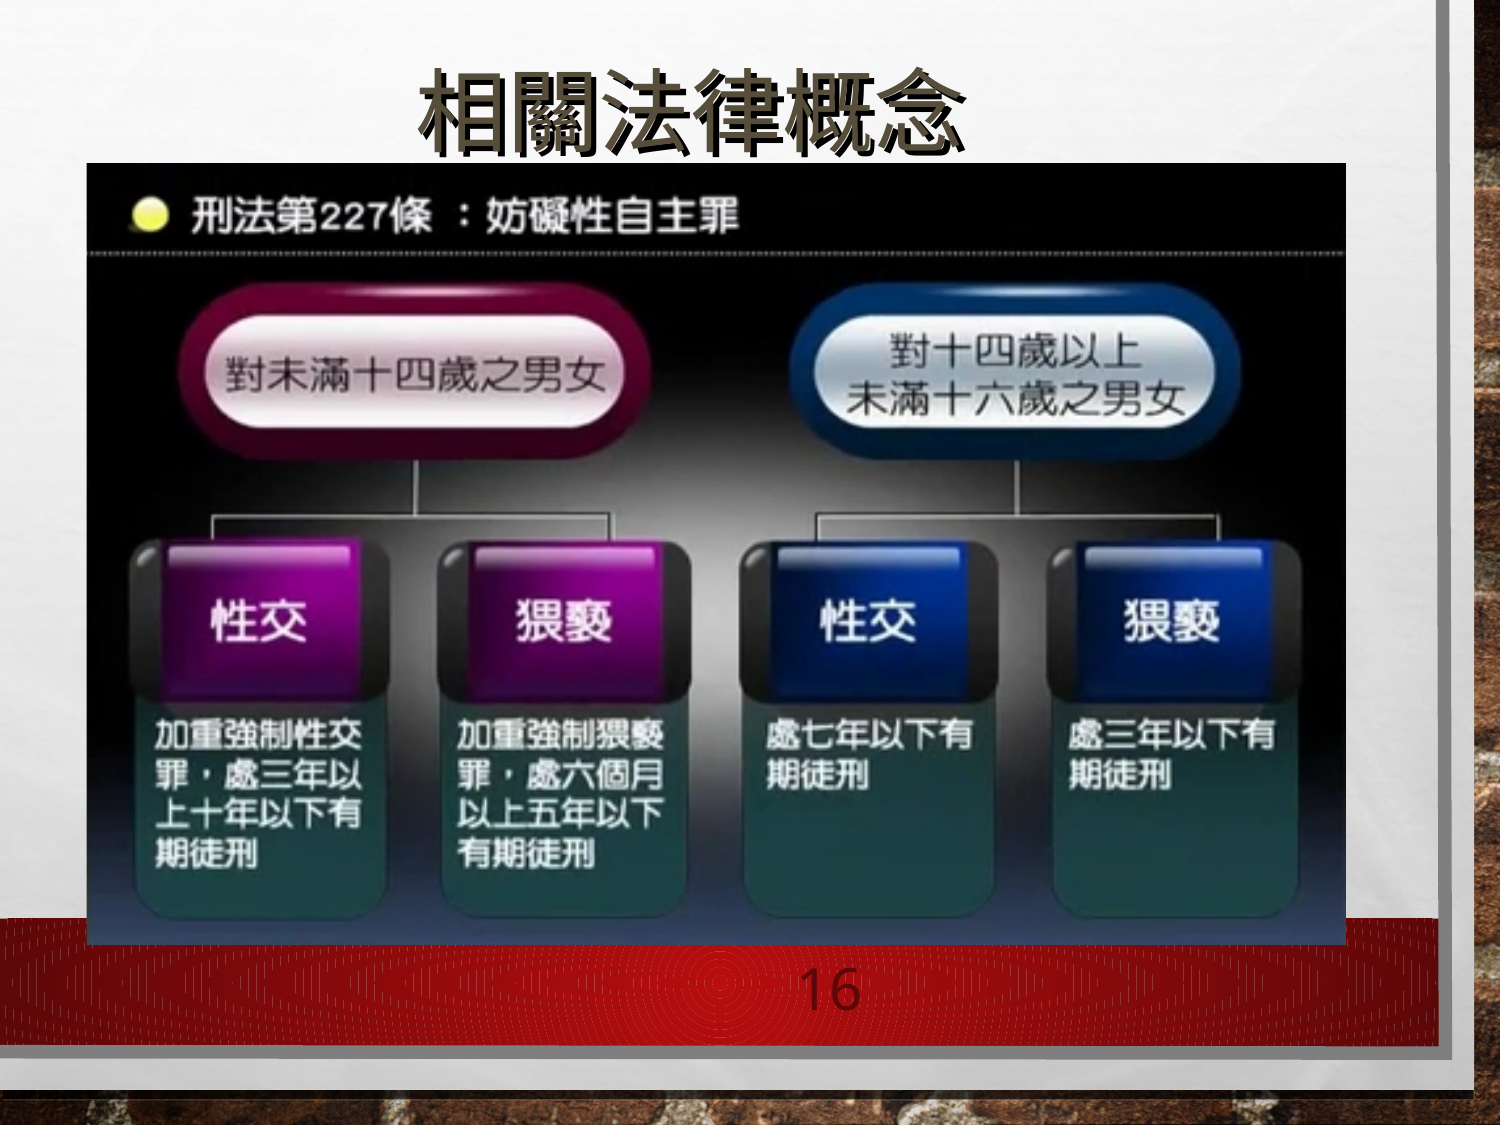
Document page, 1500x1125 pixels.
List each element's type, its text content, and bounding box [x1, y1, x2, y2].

text_box 16 [773, 945, 886, 1027]
title 相關法律概念 [53, 21, 1329, 210]
picture [86, 163, 1346, 945]
